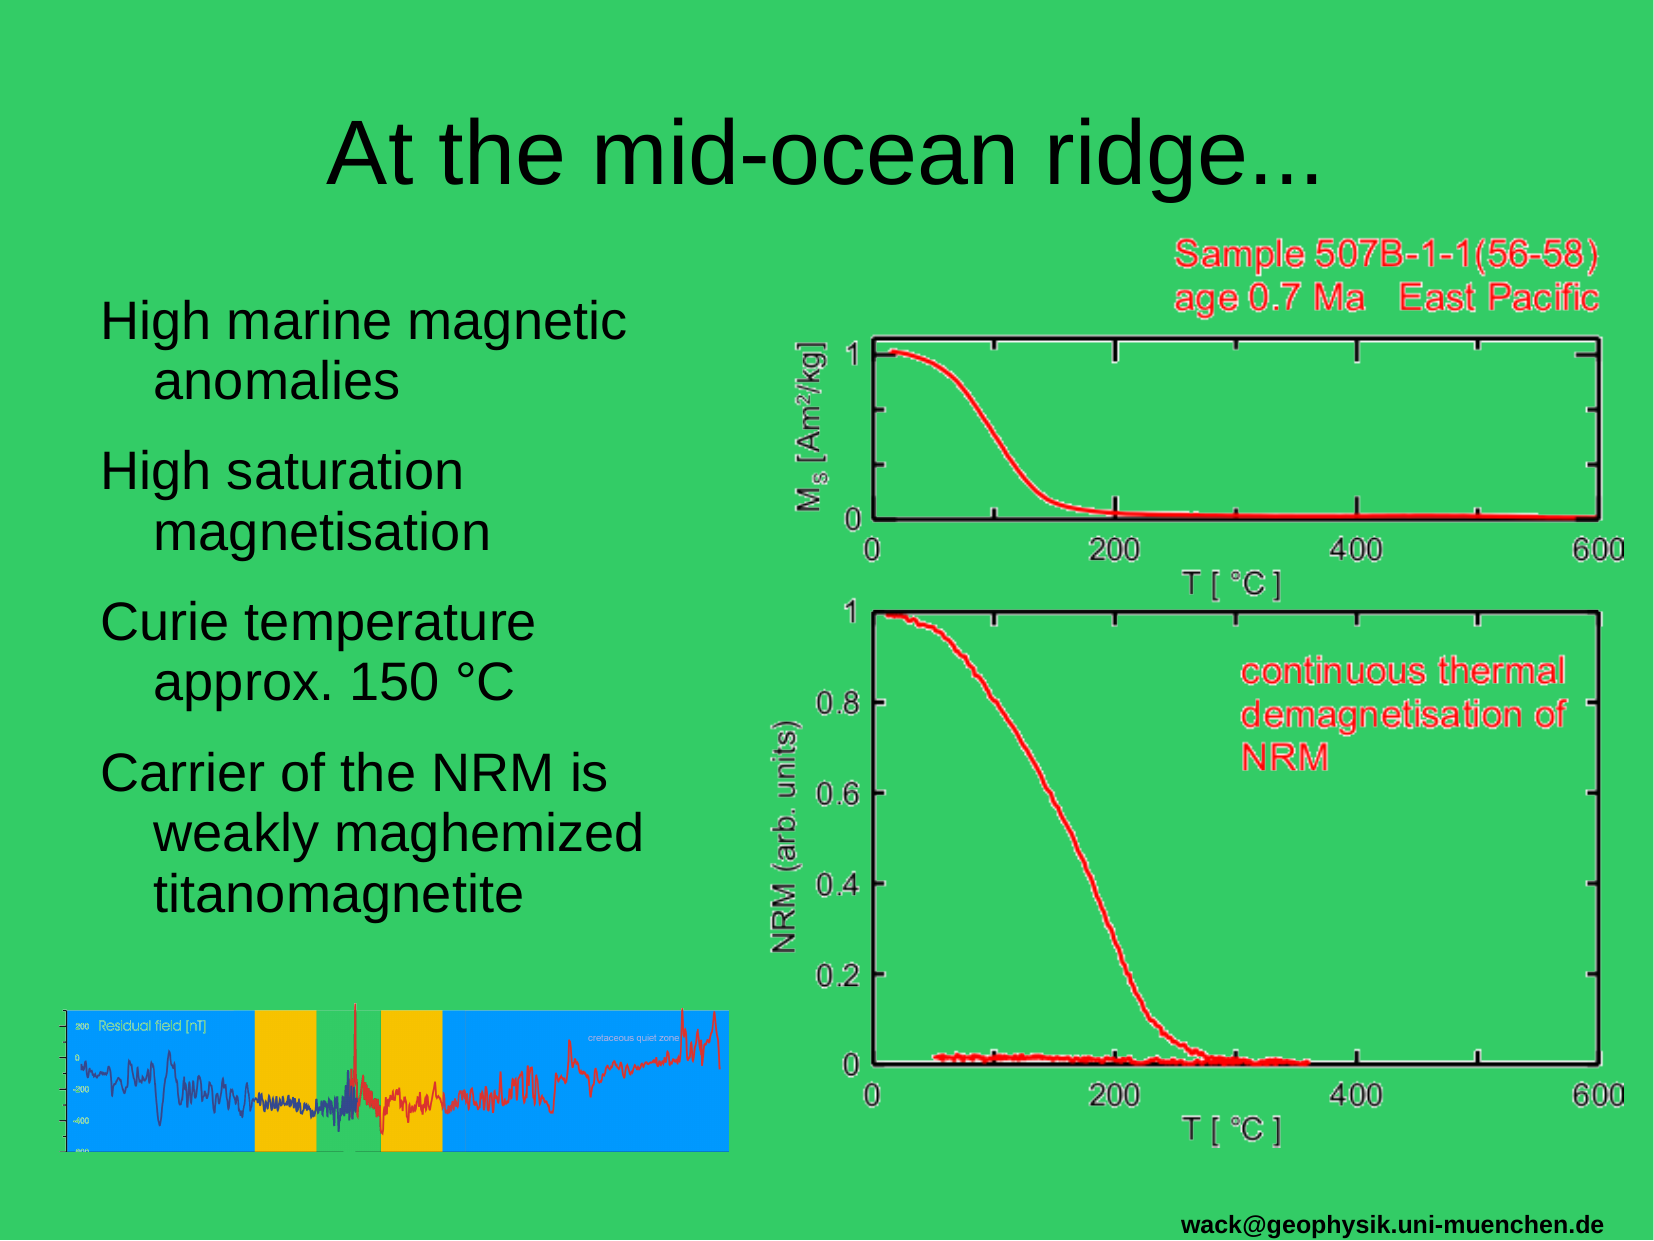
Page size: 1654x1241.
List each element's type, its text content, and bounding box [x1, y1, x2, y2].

list High marine magnetic anomalies High saturation magnetisation Curie temperature approx. 150 °C Carrier of the NRM is weakly maghemized titanomagnetite [82, 290, 680, 975]
picture [767, 233, 1624, 1148]
picture [59, 1003, 729, 1152]
title At the mid-ocean ridge... [82, 49, 1571, 257]
